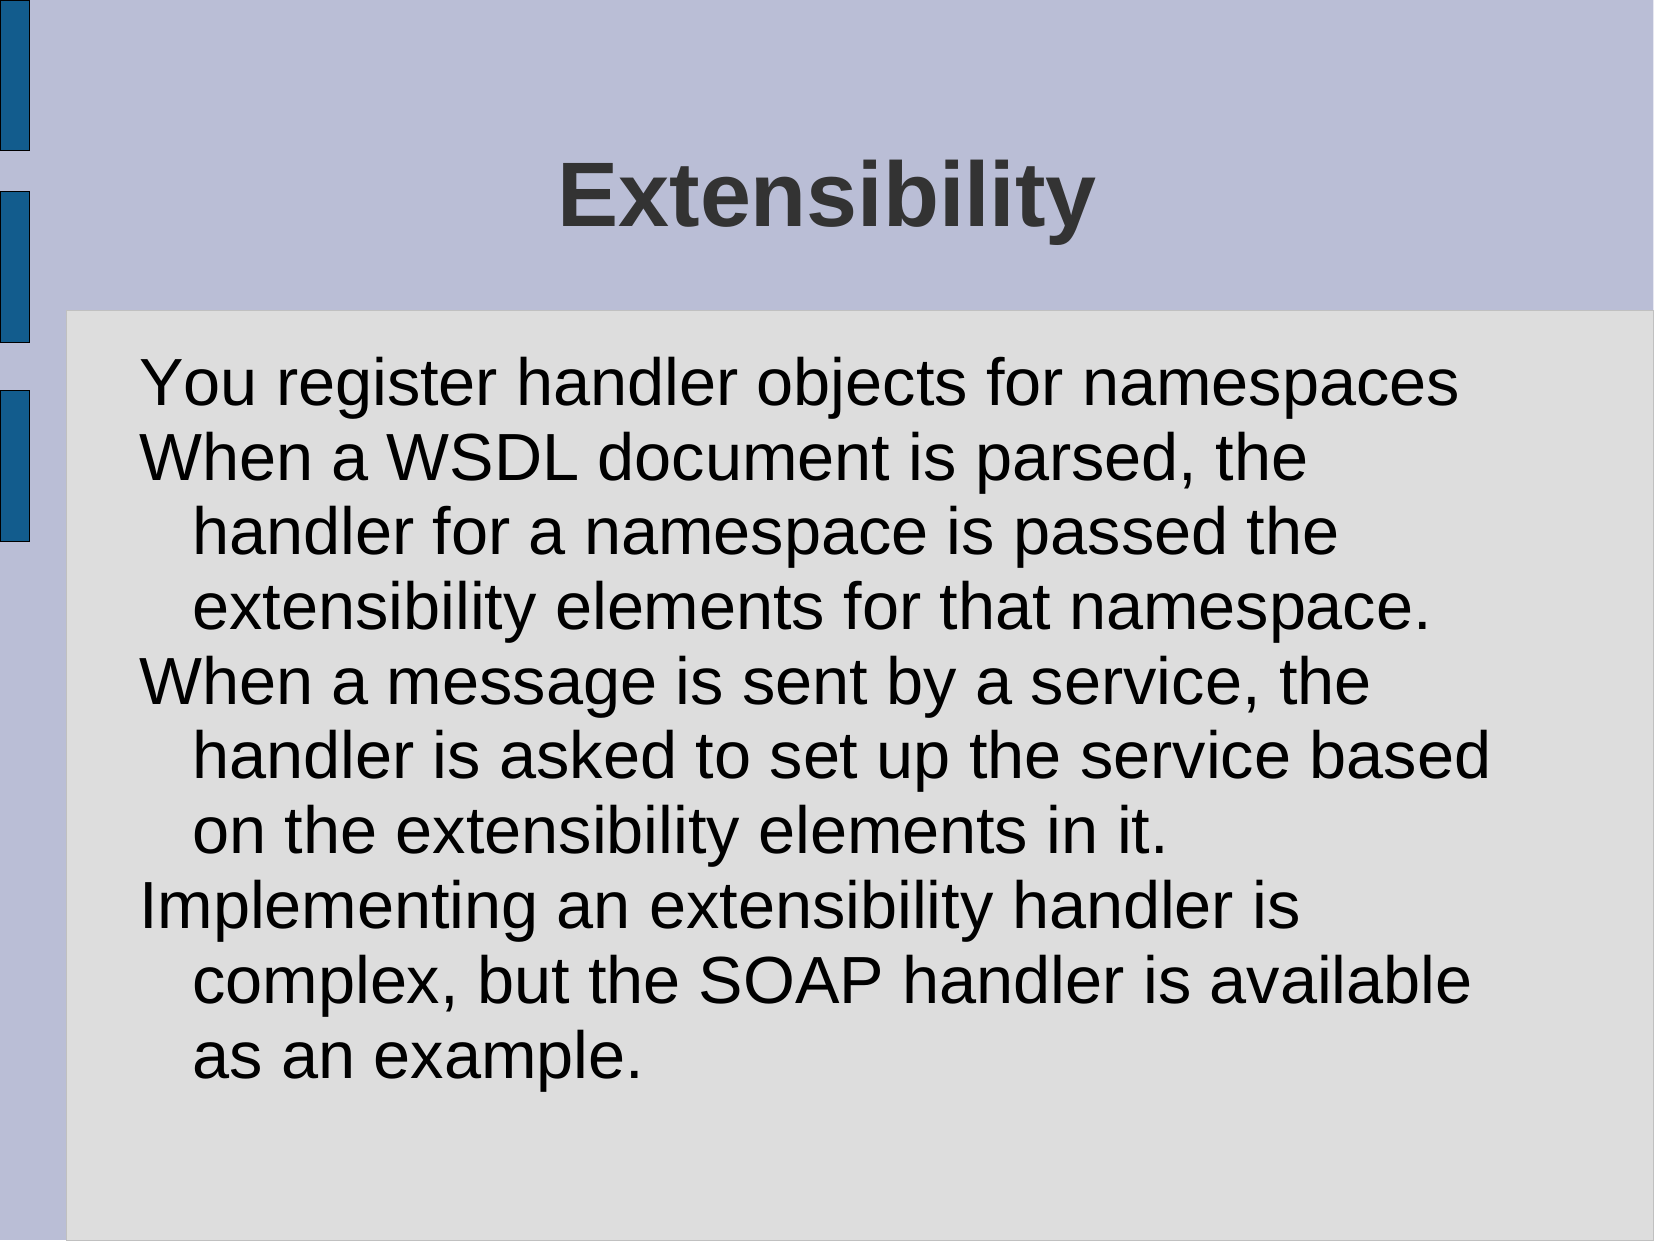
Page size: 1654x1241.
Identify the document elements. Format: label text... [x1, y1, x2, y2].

title Extensibility [121, 98, 1534, 291]
list You register handler objects for namespaces When a WSDL document is parsed, the handler for a namespace is passed the extensibility elements for that namespace. When a message is sent by a service, the handler is asked to set up the service based on the extensibility elements in it. Implementing an extensibility handler is complex, but the SOAP handler is available as an example. [121, 344, 1534, 1113]
